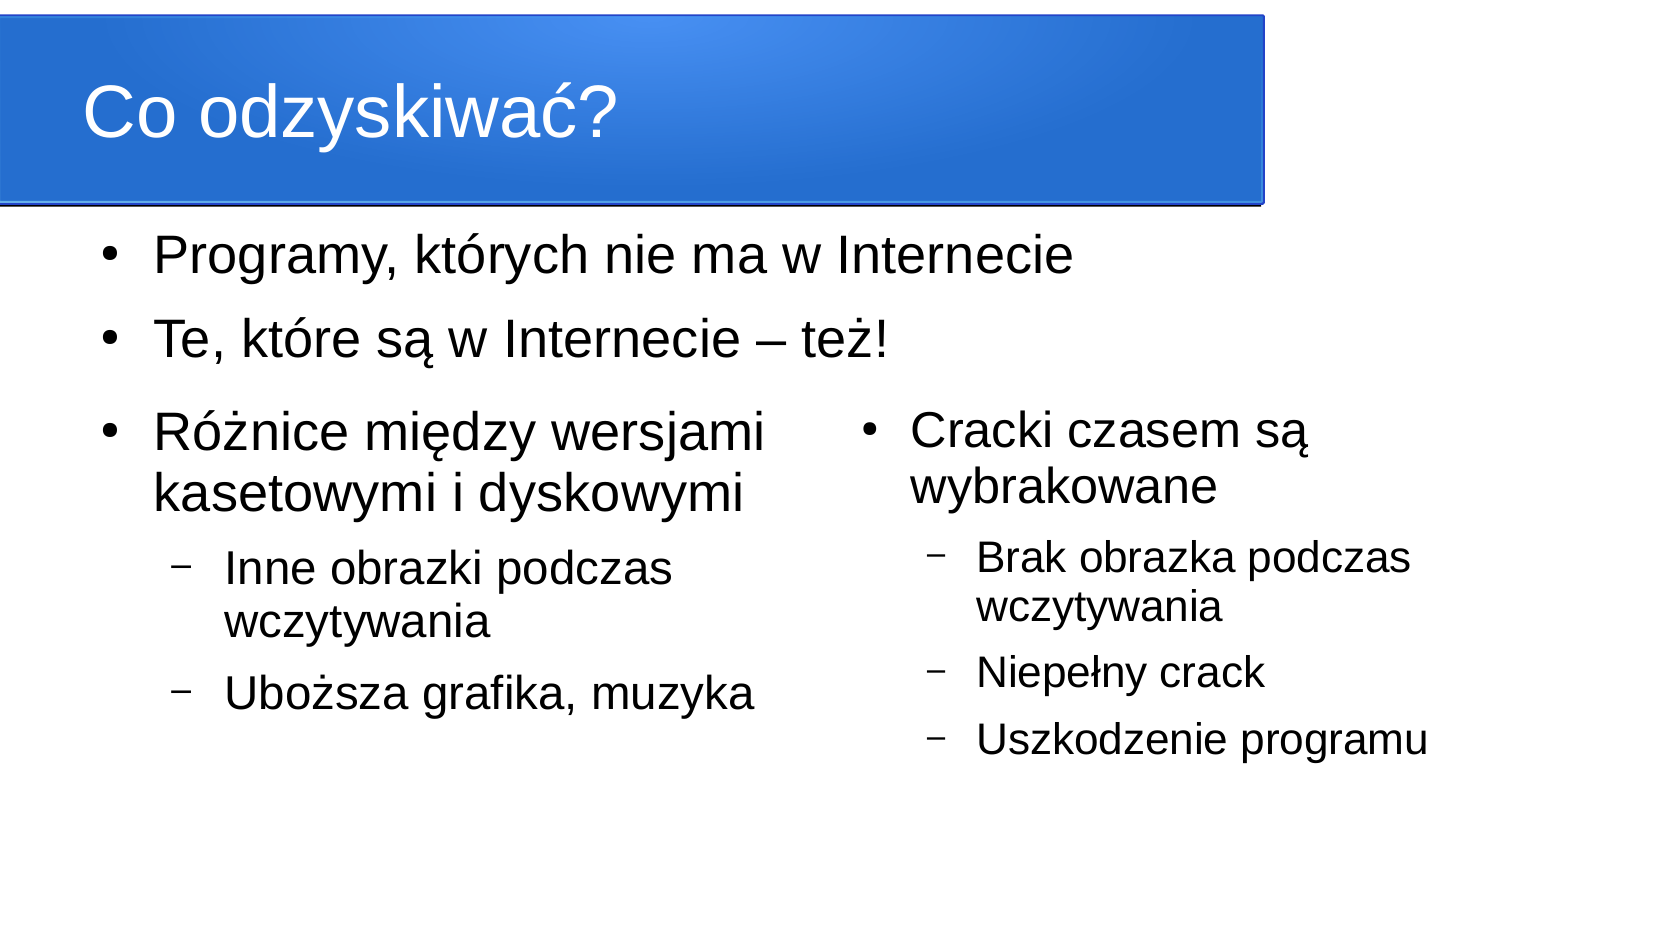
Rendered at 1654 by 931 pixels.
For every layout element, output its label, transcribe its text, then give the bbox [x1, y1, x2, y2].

list Cracki czasem są wybrakowane Brak obrazka podczas wczytywania Niepełny crack Uszkodzenie programu [844, 401, 1571, 766]
list Różnice między wersjami kasetowymi i dyskowymi Inne obrazki podczas wczytywania Uboższa grafika, muzyka [82, 401, 809, 764]
title Co odzyskiwać? [82, 35, 1235, 189]
list Programy, których nie ma w Internecie Te, które są w Internecie – też! [82, 224, 1571, 390]
